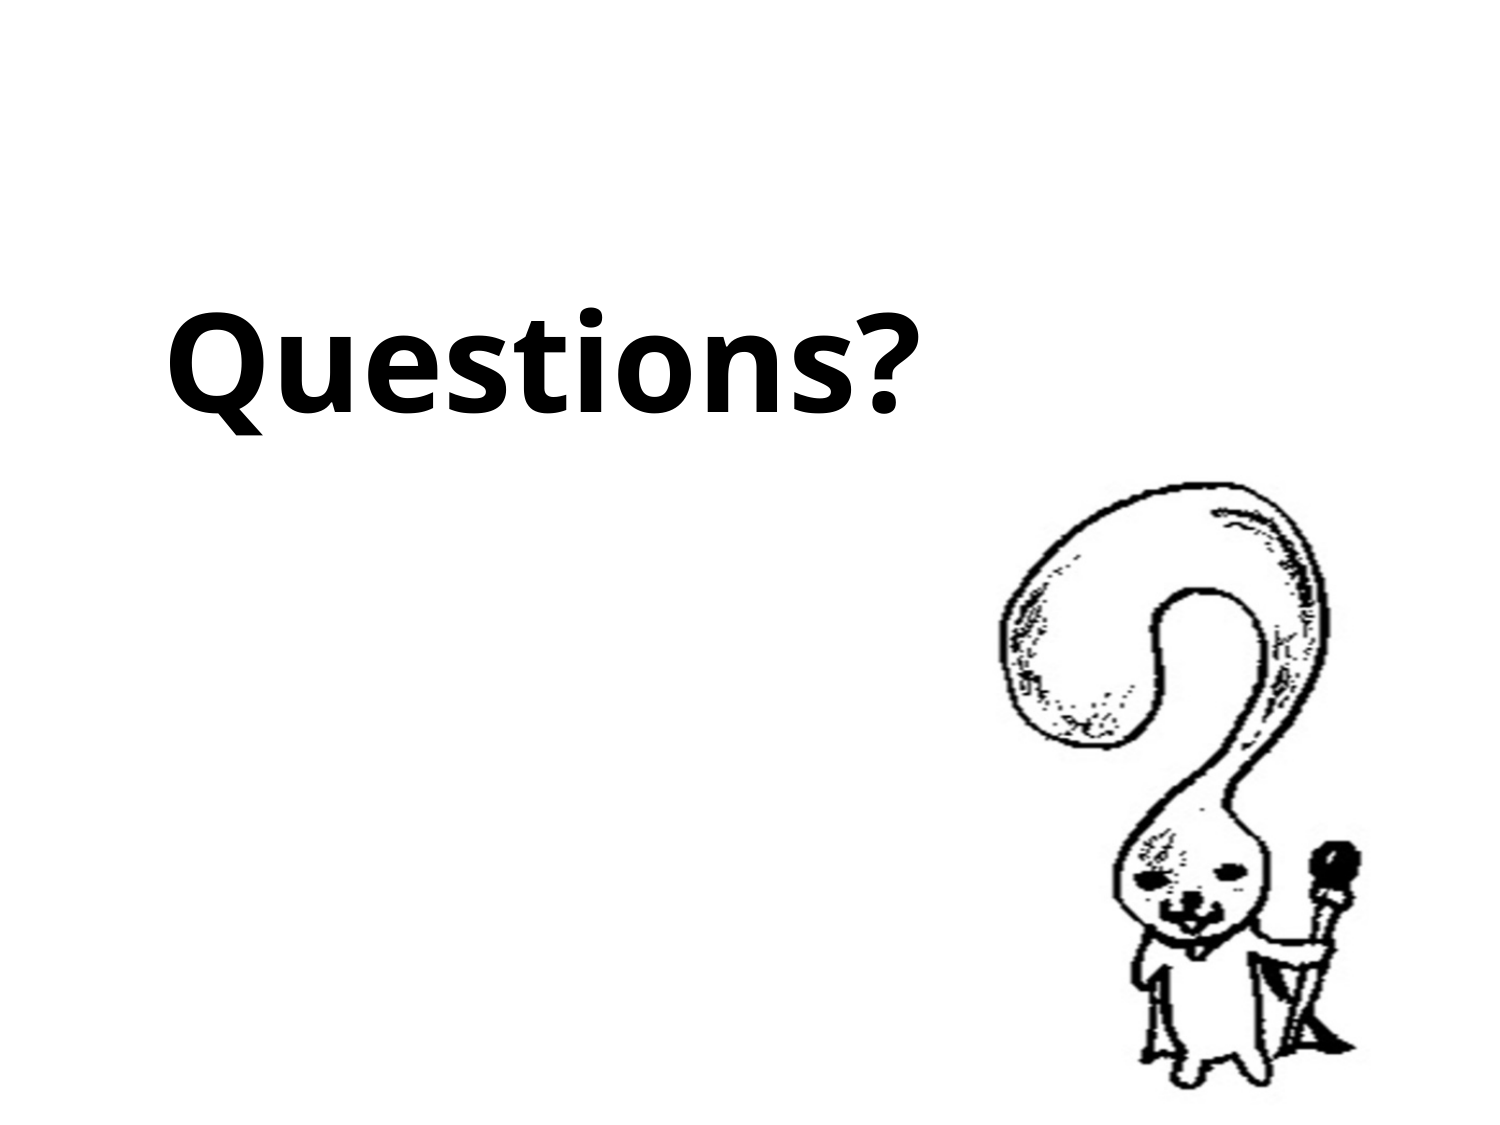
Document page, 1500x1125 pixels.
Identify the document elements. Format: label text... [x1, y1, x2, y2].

picture [915, 442, 1493, 1123]
text_box Questions? [147, 265, 902, 521]
